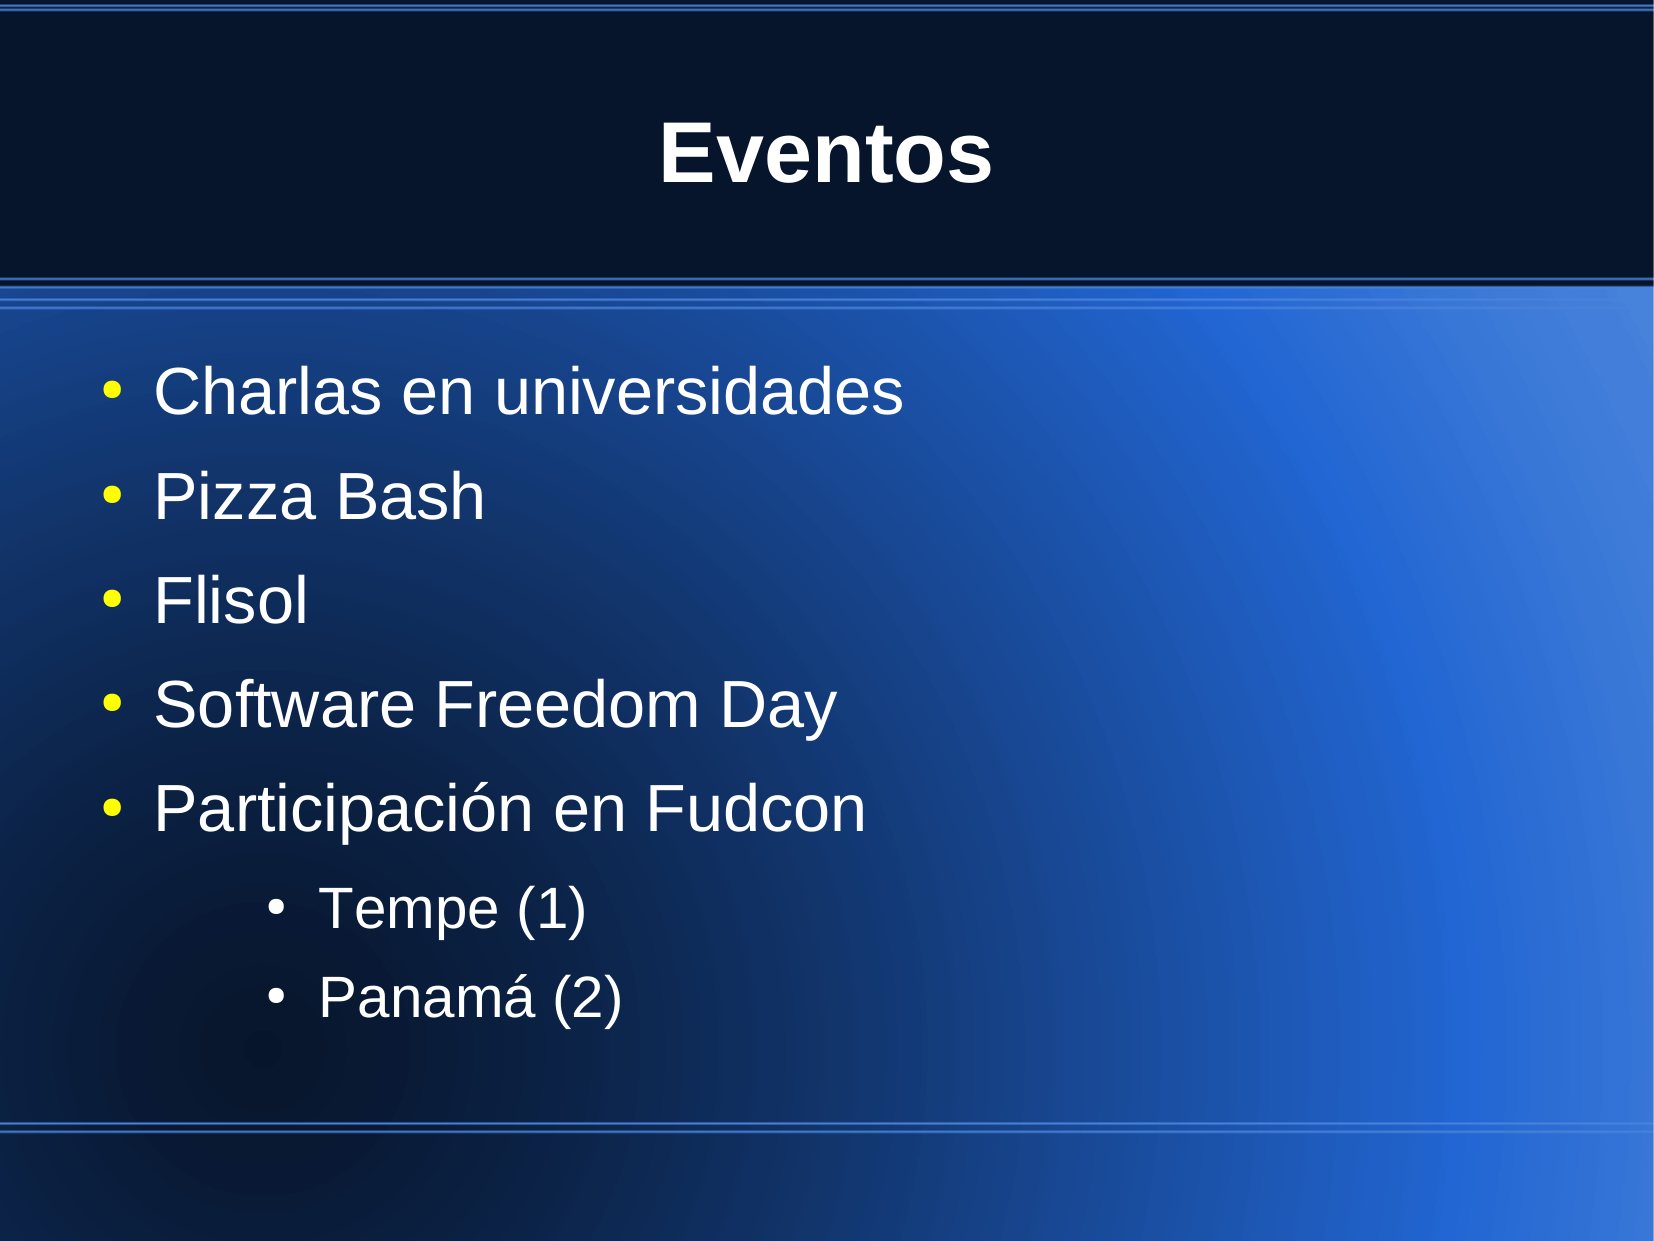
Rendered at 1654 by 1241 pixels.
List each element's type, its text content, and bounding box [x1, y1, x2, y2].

picture [0, 0, 1654, 1241]
title Eventos [82, 49, 1571, 257]
list Charlas en universidades Pizza Bash Flisol Software Freedom Day Participación en Fudcon Tempe (1) Panamá (2) [82, 354, 1571, 1173]
